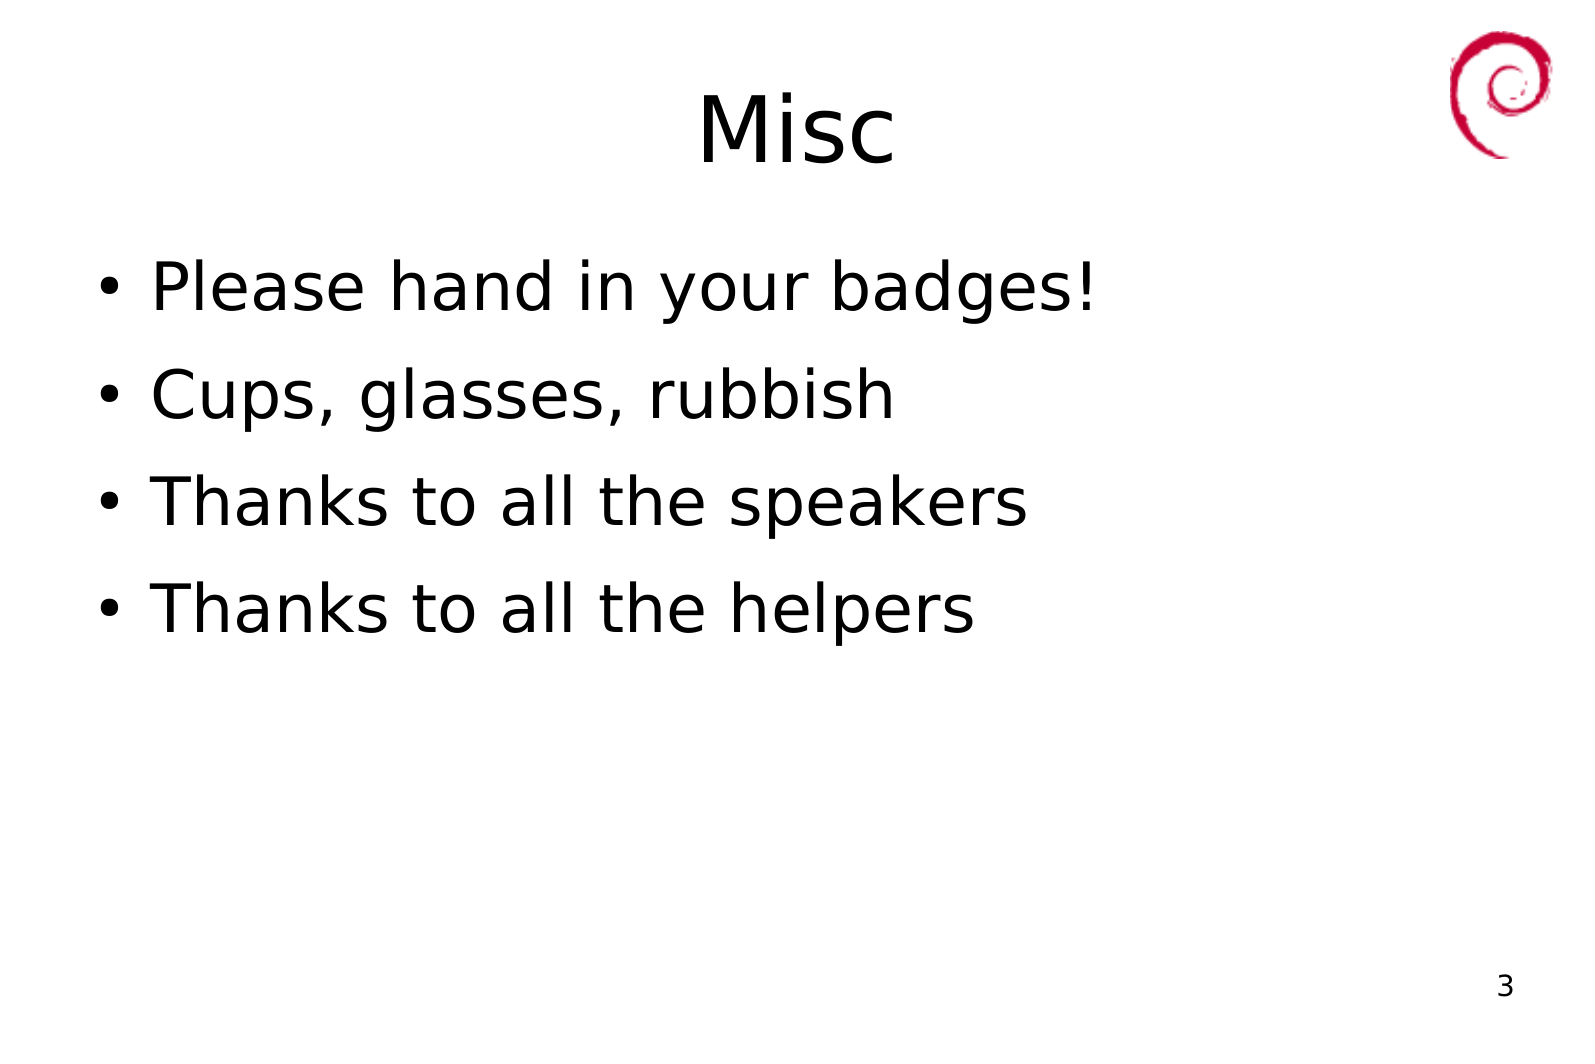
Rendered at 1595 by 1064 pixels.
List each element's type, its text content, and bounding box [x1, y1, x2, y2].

title Misc [79, 42, 1515, 221]
picture [1450, 31, 1555, 159]
list Please hand in your badges! Cups, glasses, rubbish Thanks to all the speakers Thanks to all the helpers [79, 248, 1515, 951]
